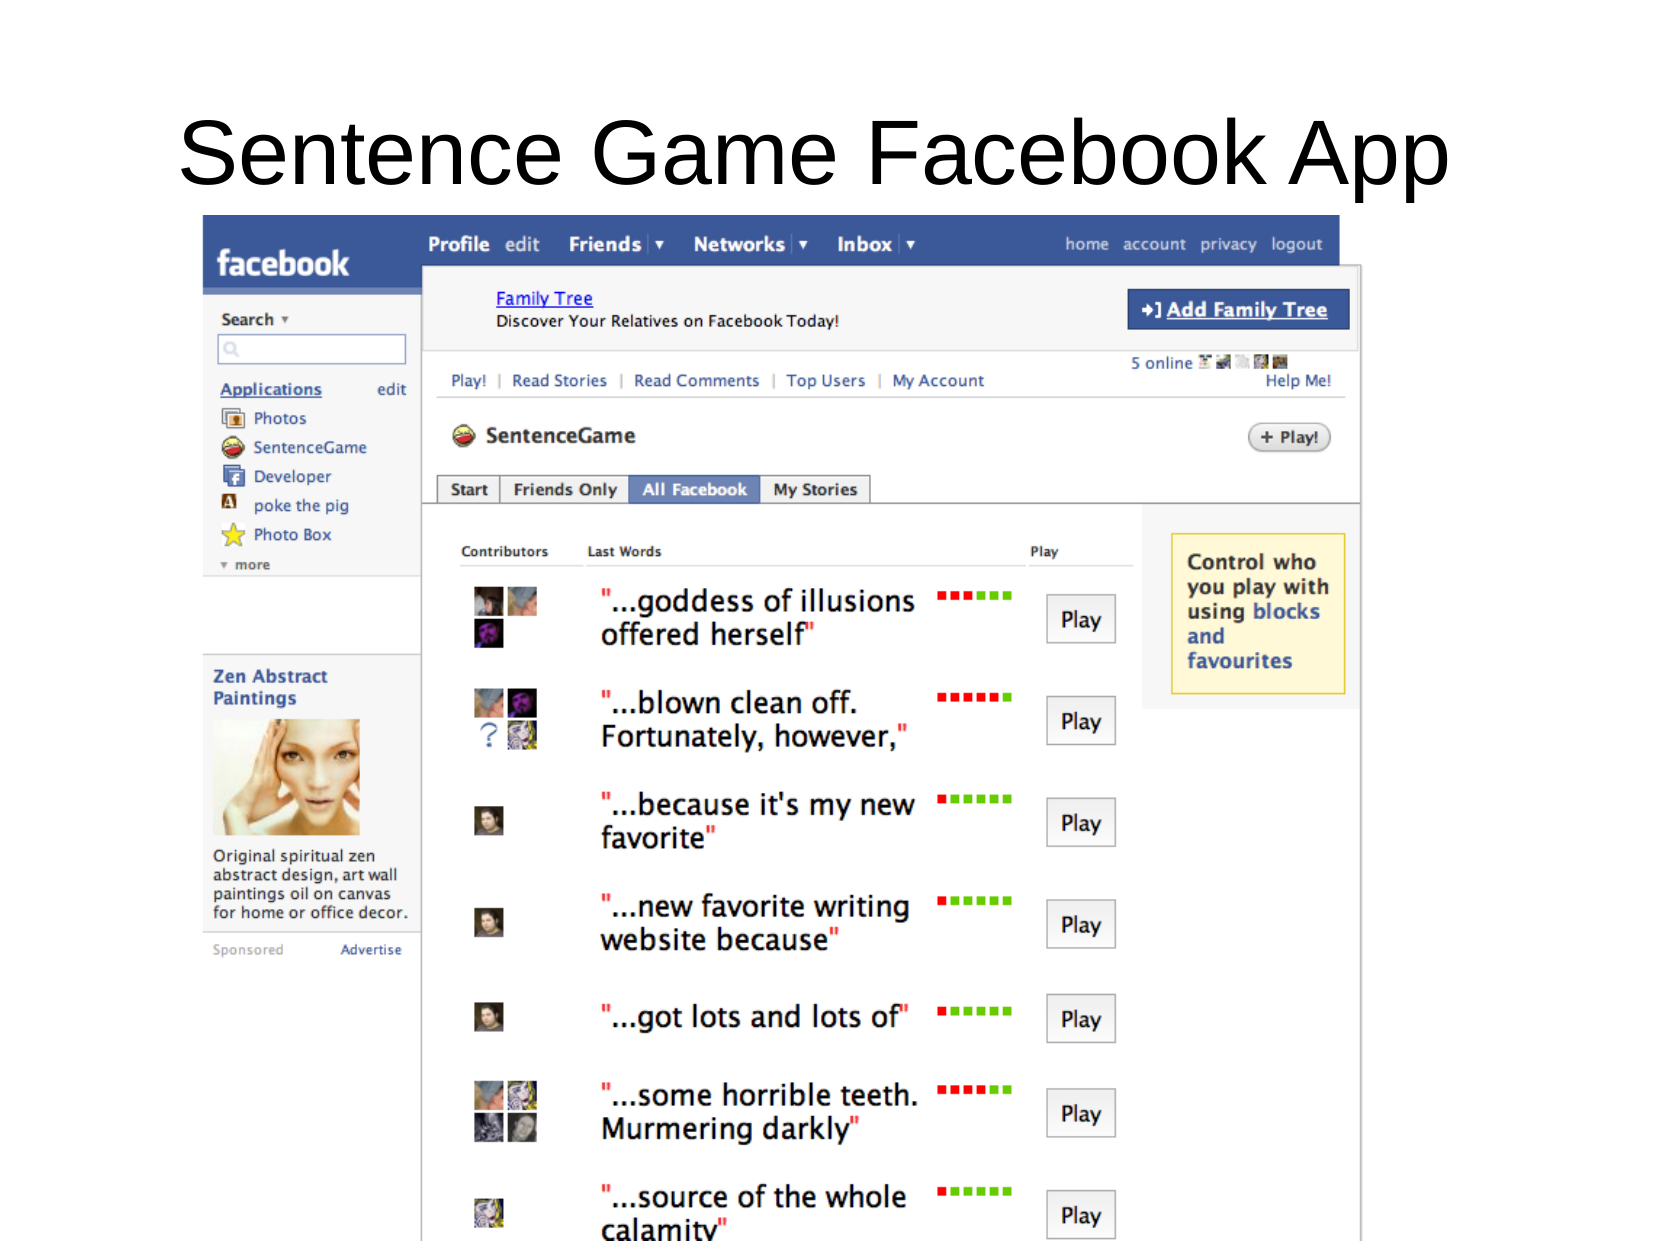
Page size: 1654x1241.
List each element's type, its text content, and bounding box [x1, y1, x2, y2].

title Sentence Game Facebook App [82, 49, 1571, 257]
picture [177, 215, 1424, 1241]
